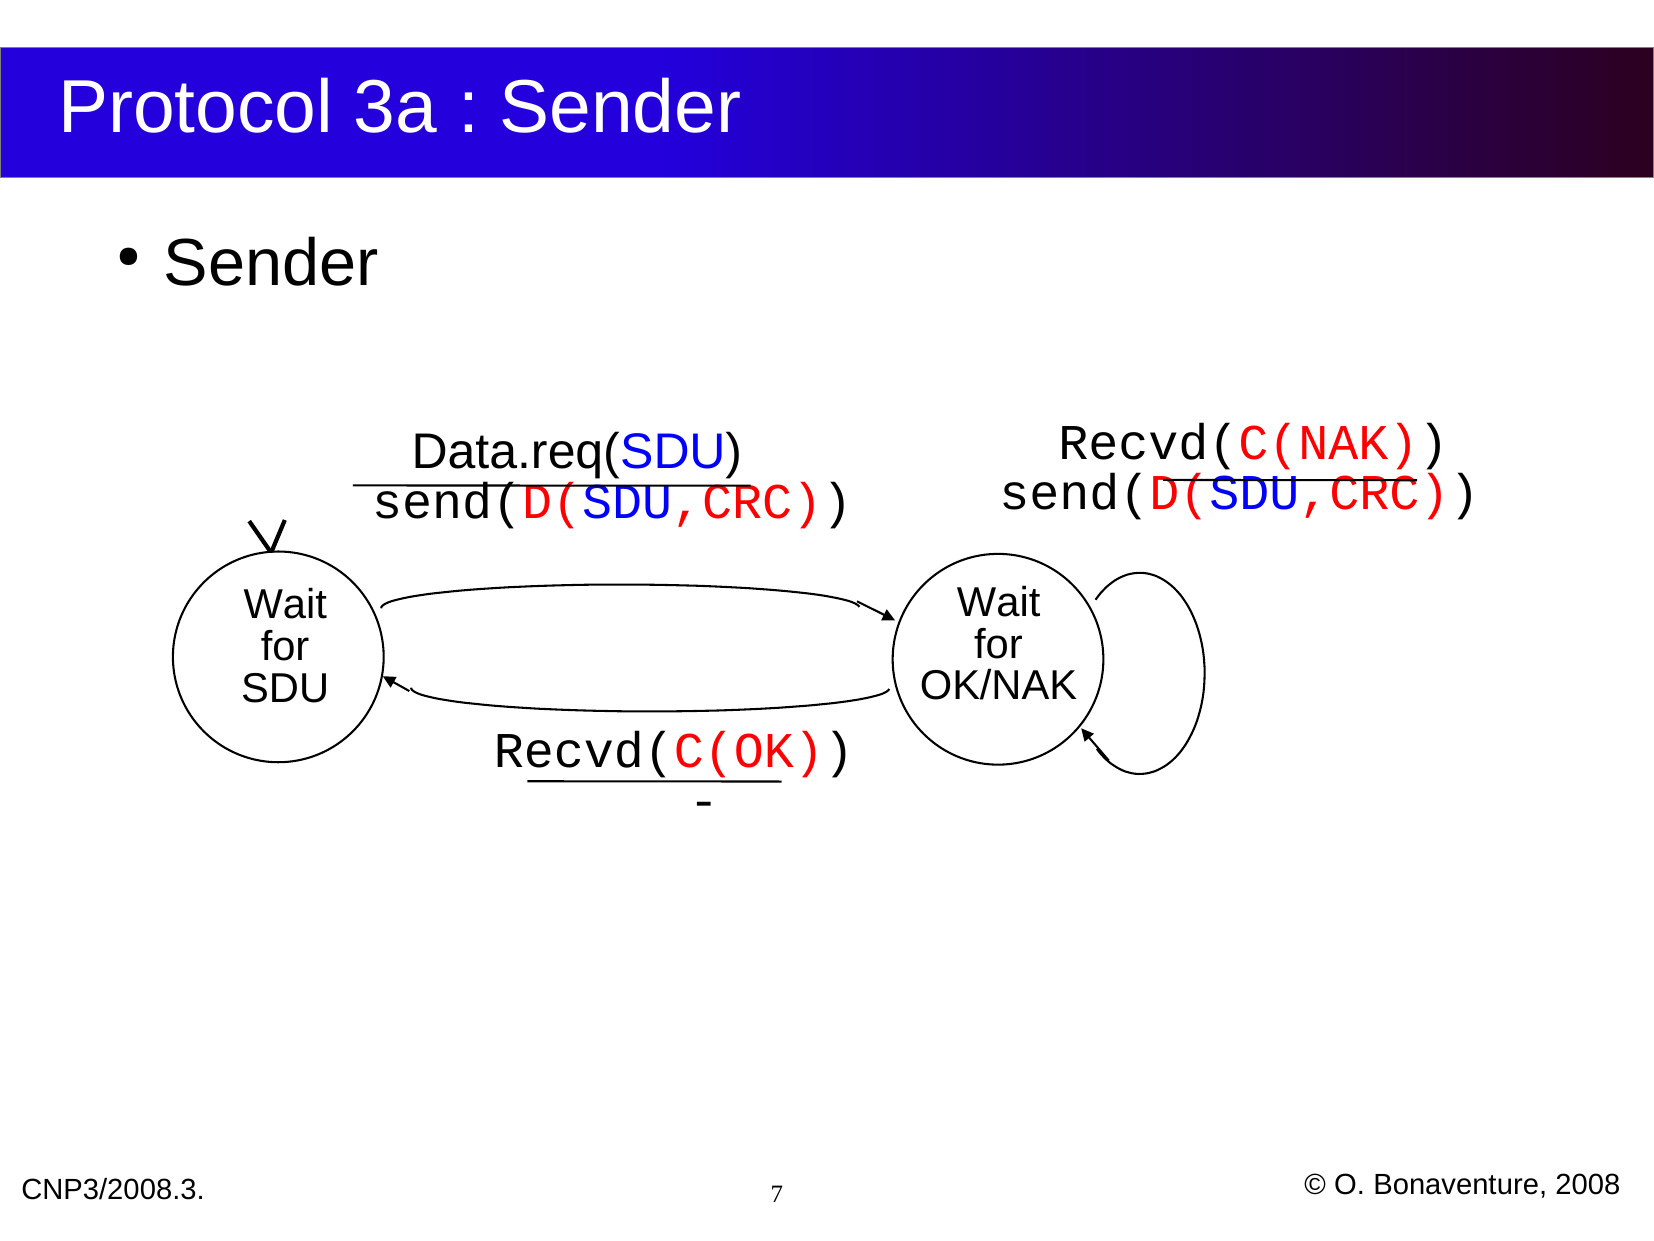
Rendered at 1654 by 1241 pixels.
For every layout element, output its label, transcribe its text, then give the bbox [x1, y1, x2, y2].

text_box Wait for SDU [241, 584, 330, 711]
title Protocol 3a : Sender [10, 0, 1000, 219]
text_box CNP3/2008.3. [21, 1176, 116, 1212]
text_box © O. Bonaventure, 2008 [1529, 1170, 1622, 1201]
text_box Recvd(C(NAK)) send(D(SDU,CRC)) [999, 419, 1508, 521]
text_box Recvd(C(OK)) - [493, 726, 914, 828]
text_box Wait for OK/NAK [919, 582, 1078, 709]
text_box Data.req(SDU) send(D(SDU,CRC)) [371, 428, 853, 530]
list Sender [116, 231, 1529, 1241]
